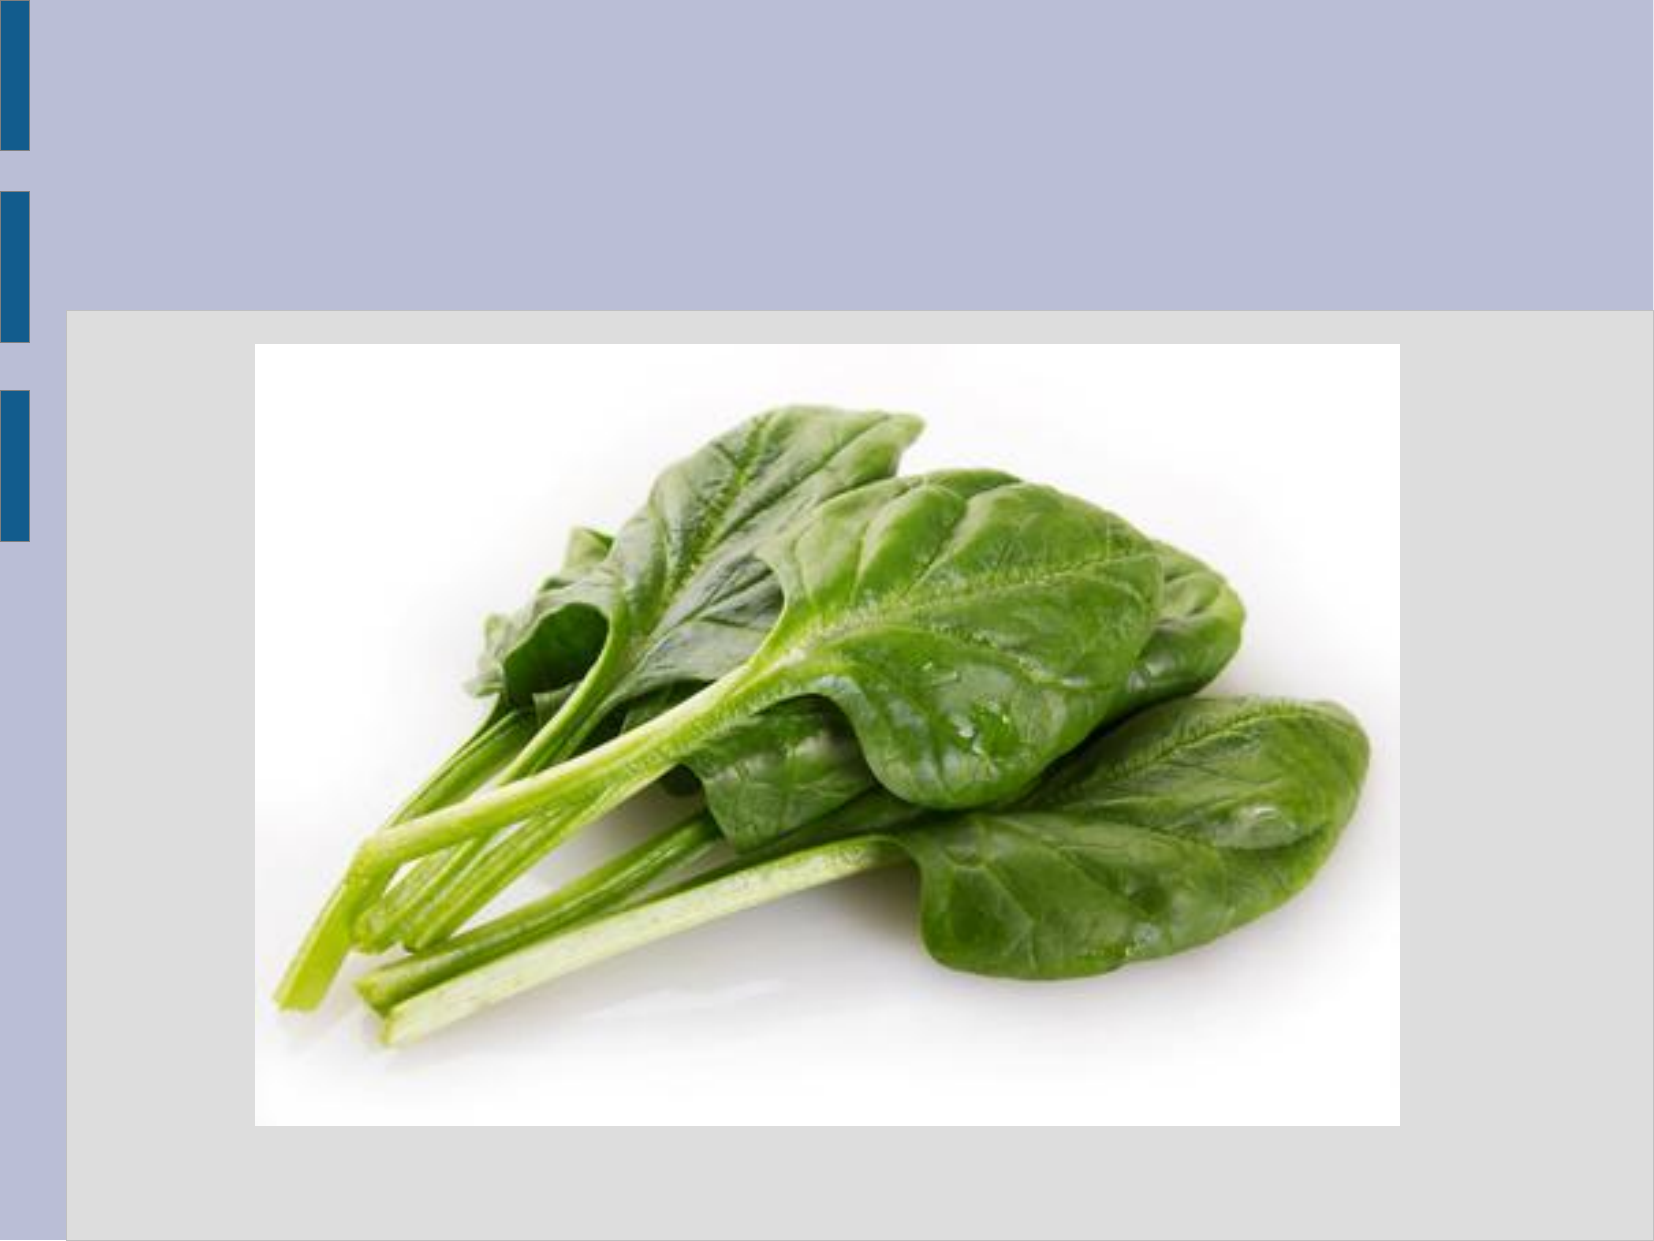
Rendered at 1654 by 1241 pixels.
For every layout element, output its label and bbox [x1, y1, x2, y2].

picture [255, 344, 1400, 1126]
